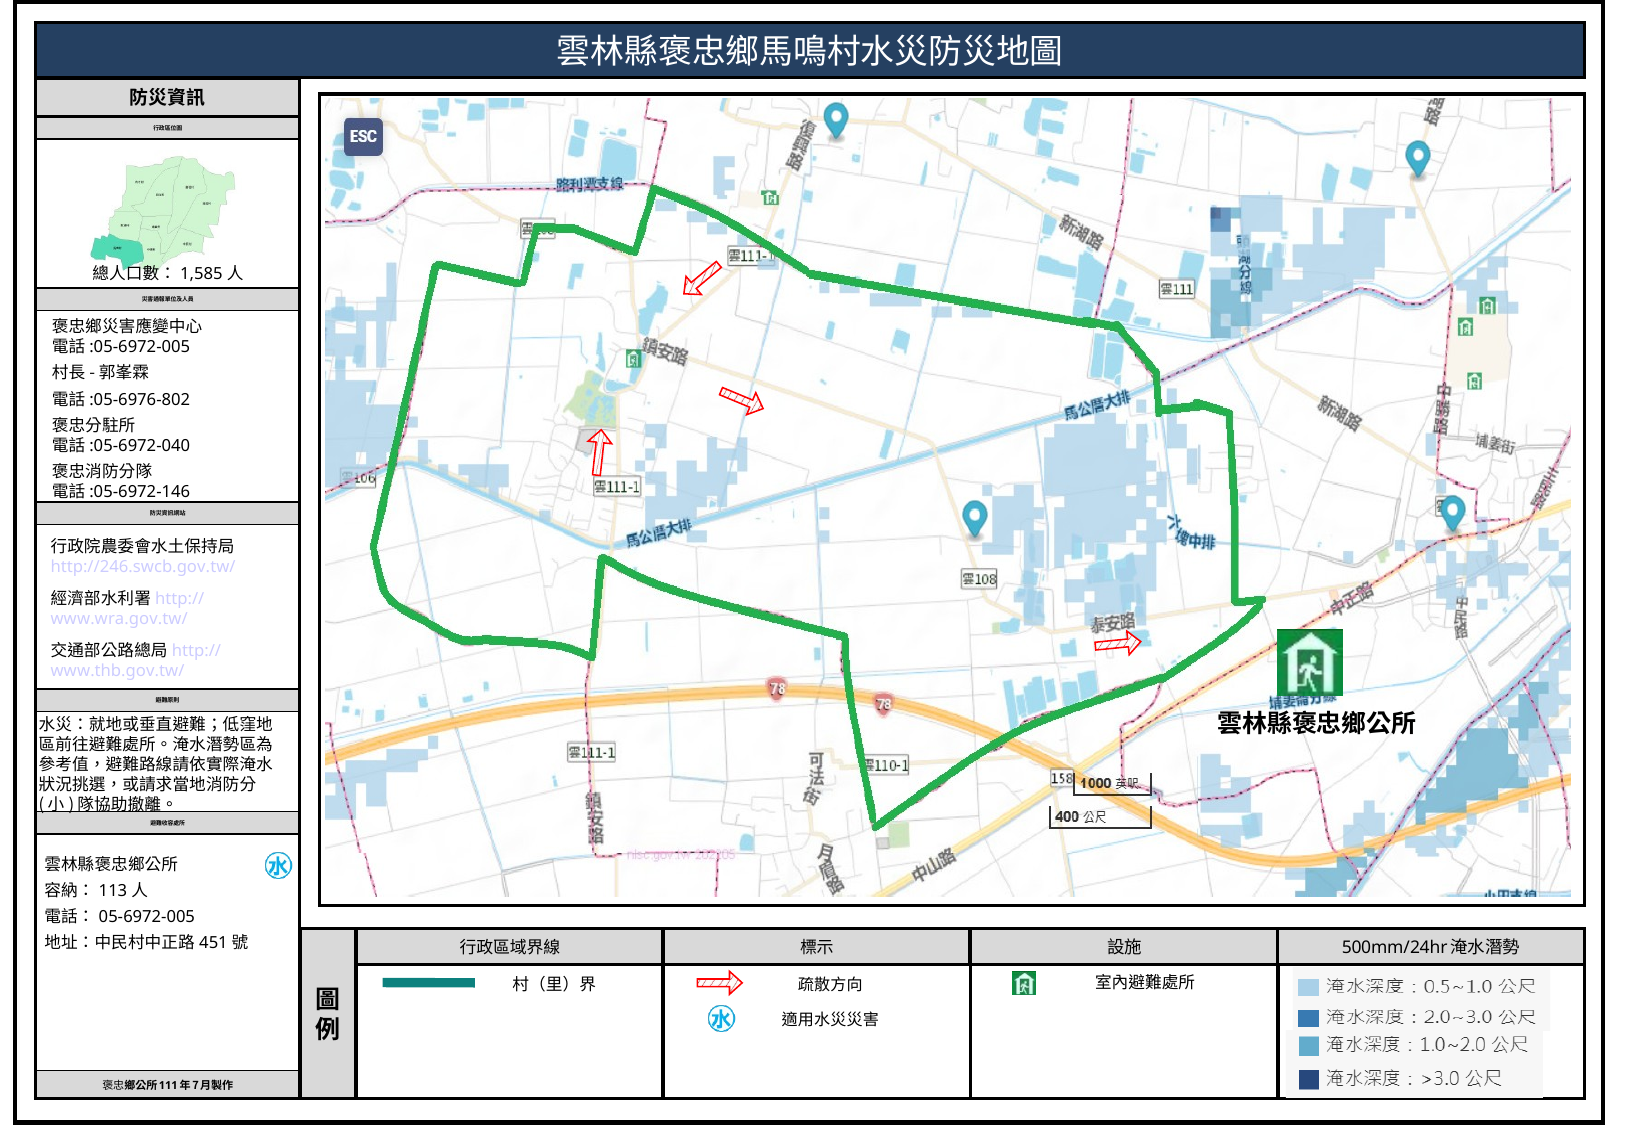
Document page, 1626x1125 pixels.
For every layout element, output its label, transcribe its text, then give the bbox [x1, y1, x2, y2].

text_box [697, 971, 743, 995]
text_box 500mm/24hr淹水潛勢 [1277, 928, 1585, 965]
text_box 行政區域界線 [356, 930, 664, 965]
text_box 雲林縣褒忠鄉公所 [1202, 699, 1498, 746]
picture [325, 98, 1571, 897]
text_box 避難原則 [37, 689, 298, 706]
picture [1285, 967, 1551, 1098]
text_box [588, 429, 612, 476]
text_box 防災資訊網站 [37, 509, 298, 525]
text_box 適用水災災害 [690, 1001, 970, 1037]
text_box 村（里）界 [414, 966, 695, 1002]
text_box 雲林縣褒忠鄉公所 容納：113人 電話：05-6972-005 地址：中民村中正路451號 [29, 846, 293, 961]
text_box 行政區位圖 [37, 116, 298, 140]
picture [706, 1003, 736, 1033]
text_box 災害通報單位及人員 [37, 287, 298, 308]
text_box [683, 261, 722, 295]
text_box 避難收容處所 [37, 822, 298, 835]
text_box 圖例 [302, 930, 356, 1097]
picture [263, 850, 293, 880]
text_box 褒忠鄉災害應變中心 電話:05-6972-005 村長-郭峯霖 電話:05-6976-802 褒忠分駐所 電話:05-6972-040 褒忠消防分隊 電話:05-6972-146 [37, 308, 301, 509]
text_box [719, 387, 764, 415]
text_box 標示 [664, 930, 970, 965]
text_box 室內避難處所 [994, 965, 1297, 1001]
text_box 總人口數：1,585人 [68, 255, 268, 291]
text_box 褒忠鄉公所111年7月製作 [37, 1070, 298, 1097]
text_box 水災：就地或垂直避難；低窪地區前往避難處所。淹水潛勢區為參考值，避難路線請依實際淹水狀況挑選，或請求當地消防分(小)隊協助撤離。 [23, 706, 301, 822]
text_box 雲林縣褒忠鄉馬鳴村水災防災地圖 [35, 22, 1585, 78]
text_box 設施 [970, 928, 1277, 965]
picture [56, 150, 269, 279]
text_box [1095, 631, 1141, 655]
text_box 疏散方向 [695, 966, 970, 1001]
text_box 行政院農委會水土保持局http://246.swcb.gov.tw/ 經濟部水利署http://www.wra.gov.tw/ 交通部公路總局http://www.thb.gov.tw/ [35, 527, 303, 688]
text_box 防災資訊 [37, 80, 298, 116]
